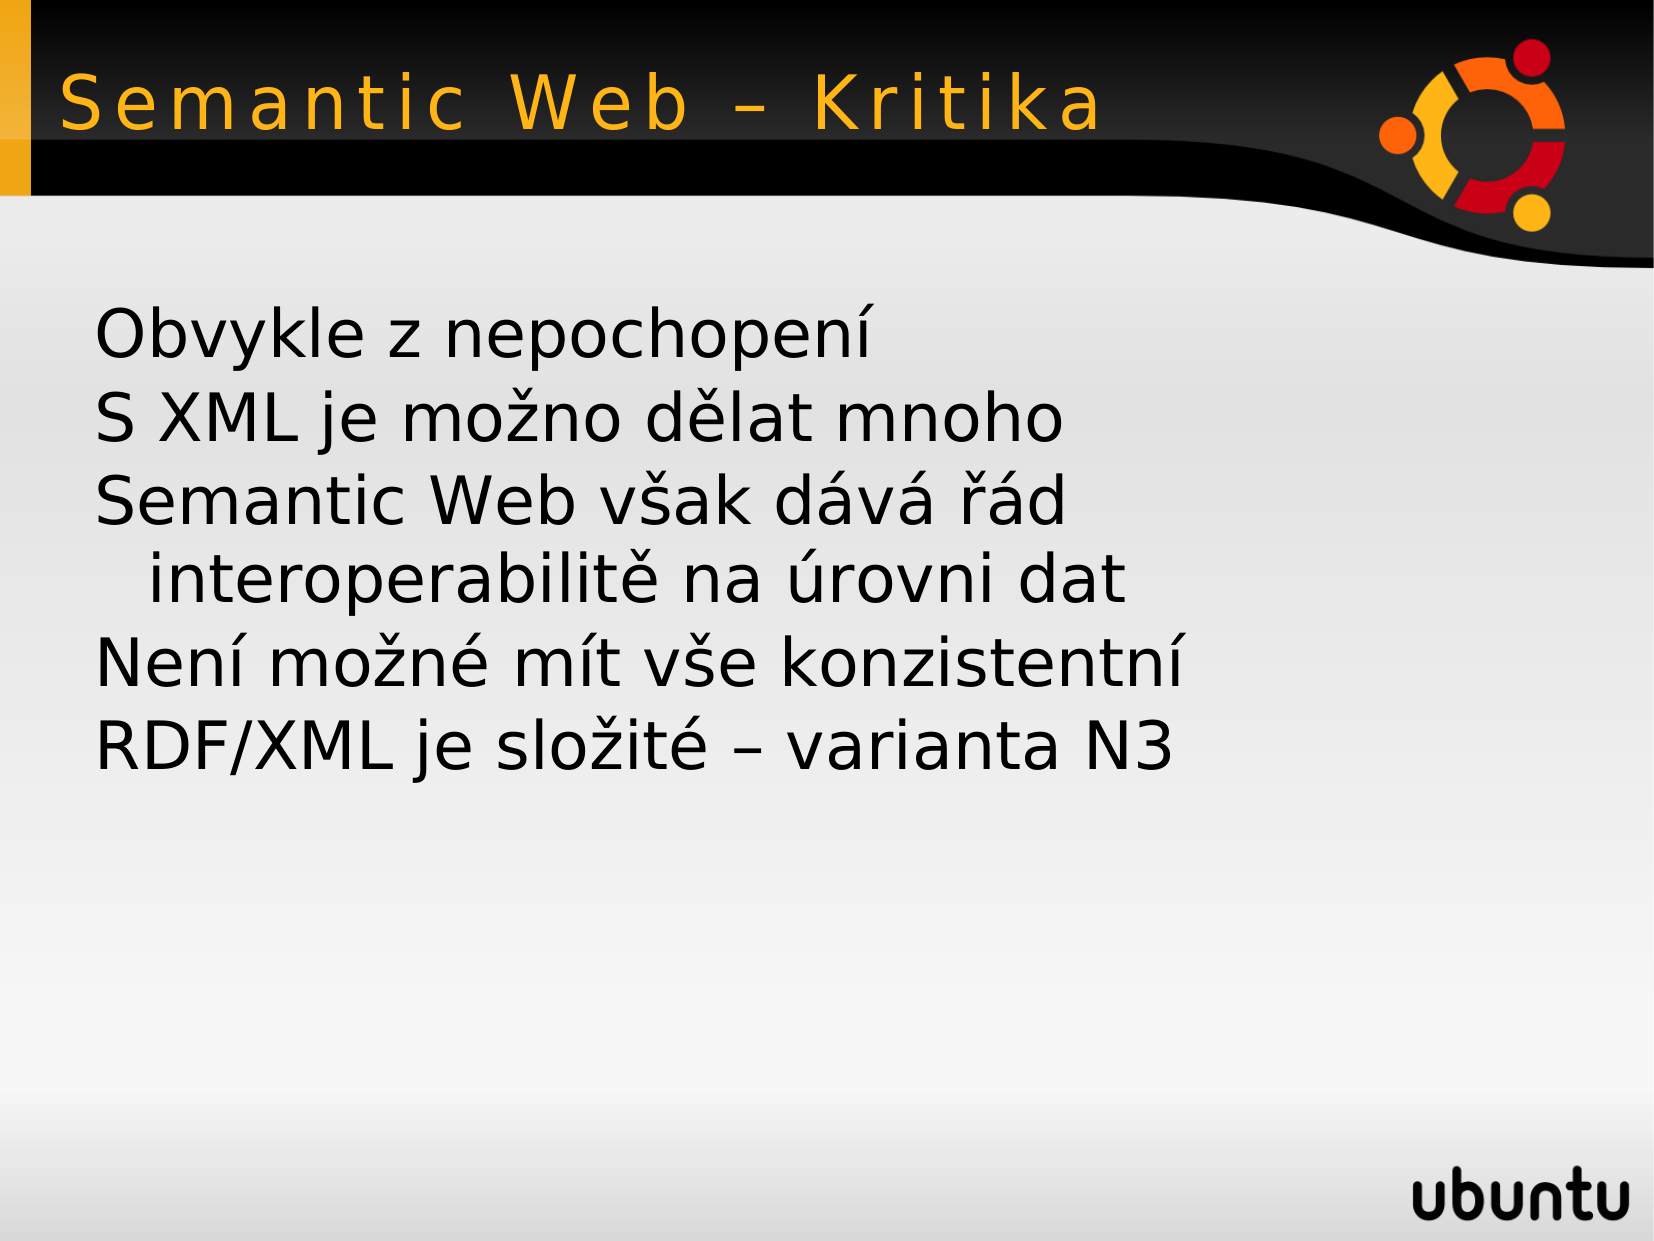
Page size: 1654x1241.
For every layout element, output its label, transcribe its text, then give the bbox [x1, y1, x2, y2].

title Semantic Web – Kritika [59, 29, 1270, 178]
list Obvykle z nepochopení S XML je možno dělat mnoho Semantic Web však dává řád interoperabilitě na úrovni dat Není možné mít vše konzistentní RDF/XML je složité – varianta N3 [76, 295, 1565, 1114]
picture [0, 0, 1654, 1241]
